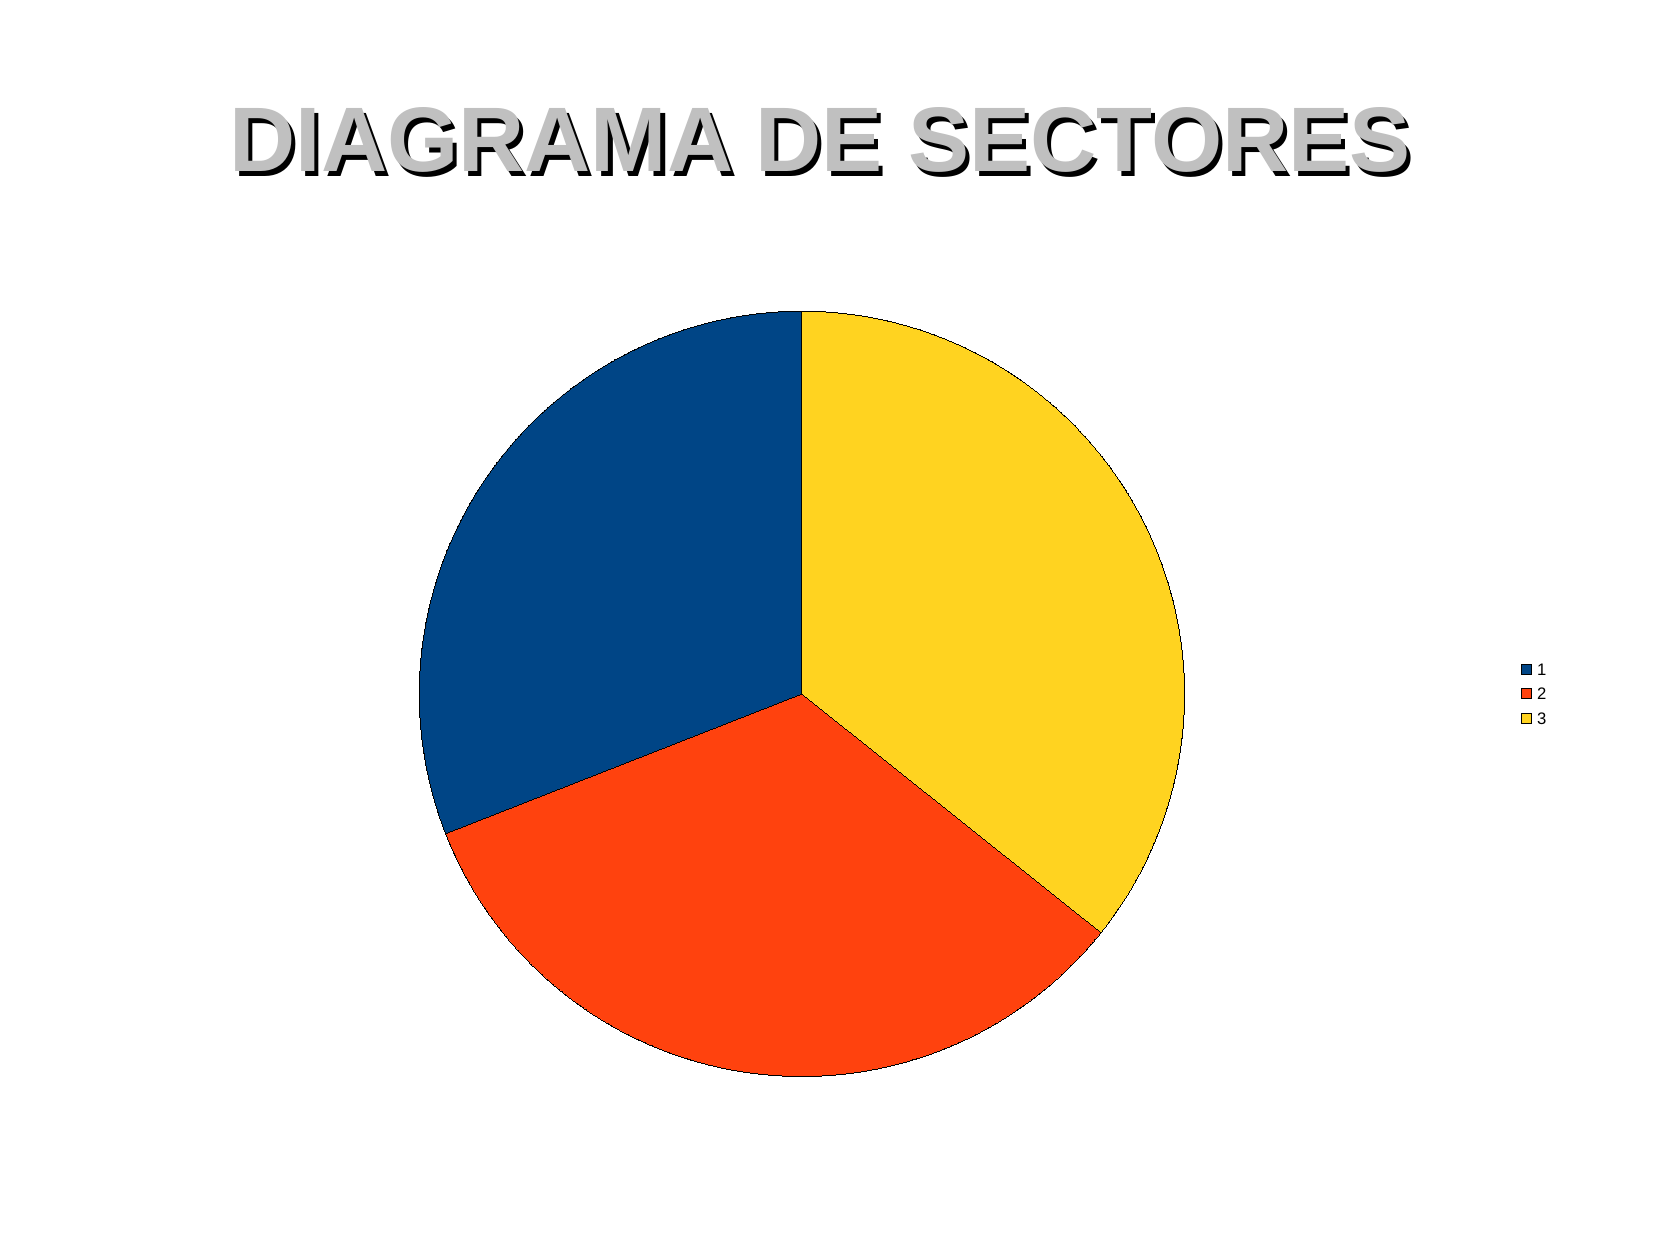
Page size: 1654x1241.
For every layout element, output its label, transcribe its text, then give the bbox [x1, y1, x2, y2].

title DIAGRAMA DE SECTORES [76, 43, 1565, 237]
chart [88, 295, 1565, 1093]
